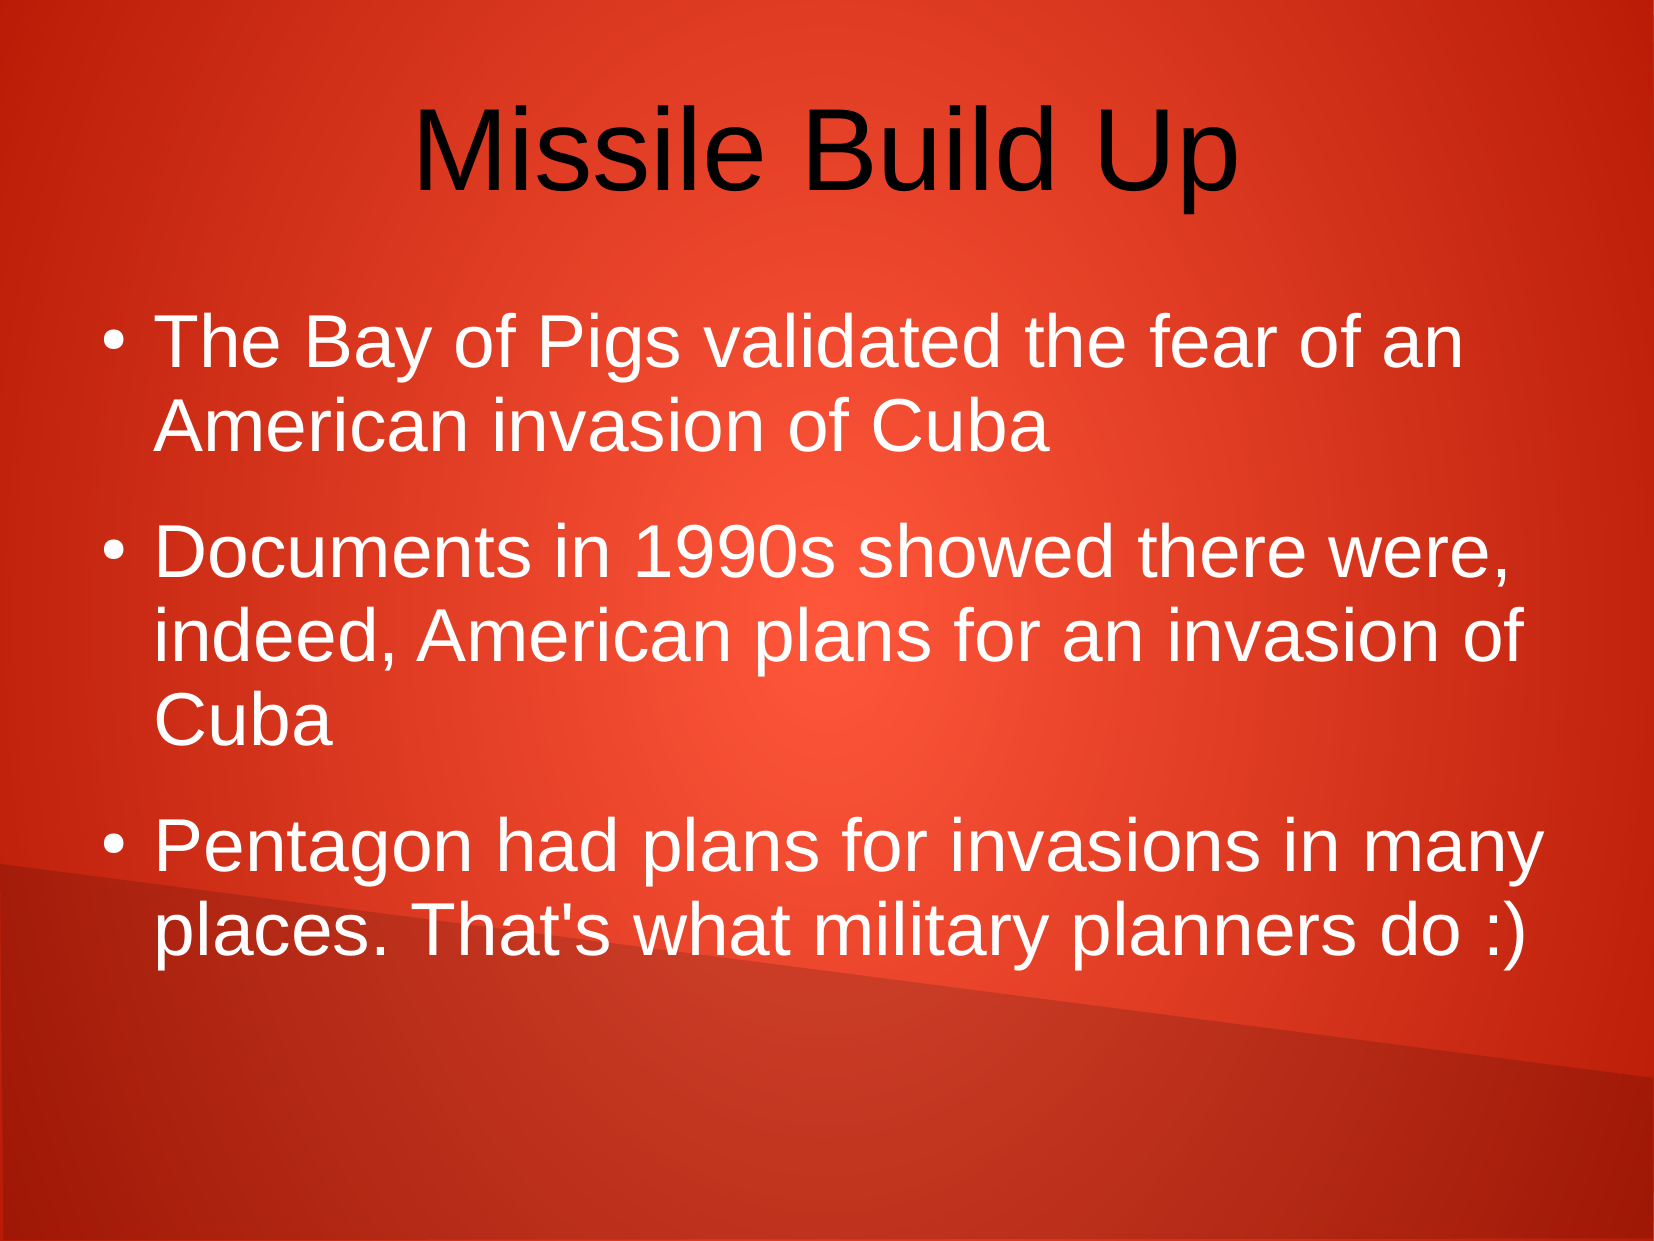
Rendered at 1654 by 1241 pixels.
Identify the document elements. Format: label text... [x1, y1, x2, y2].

title Missile Build Up [82, 47, 1571, 252]
list The Bay of Pigs validated the fear of an American invasion of Cuba Documents in 1990s showed there were, indeed, American plans for an invasion of Cuba Pentagon had plans for invasions in many places. That's what military planners do :) [82, 299, 1571, 1019]
